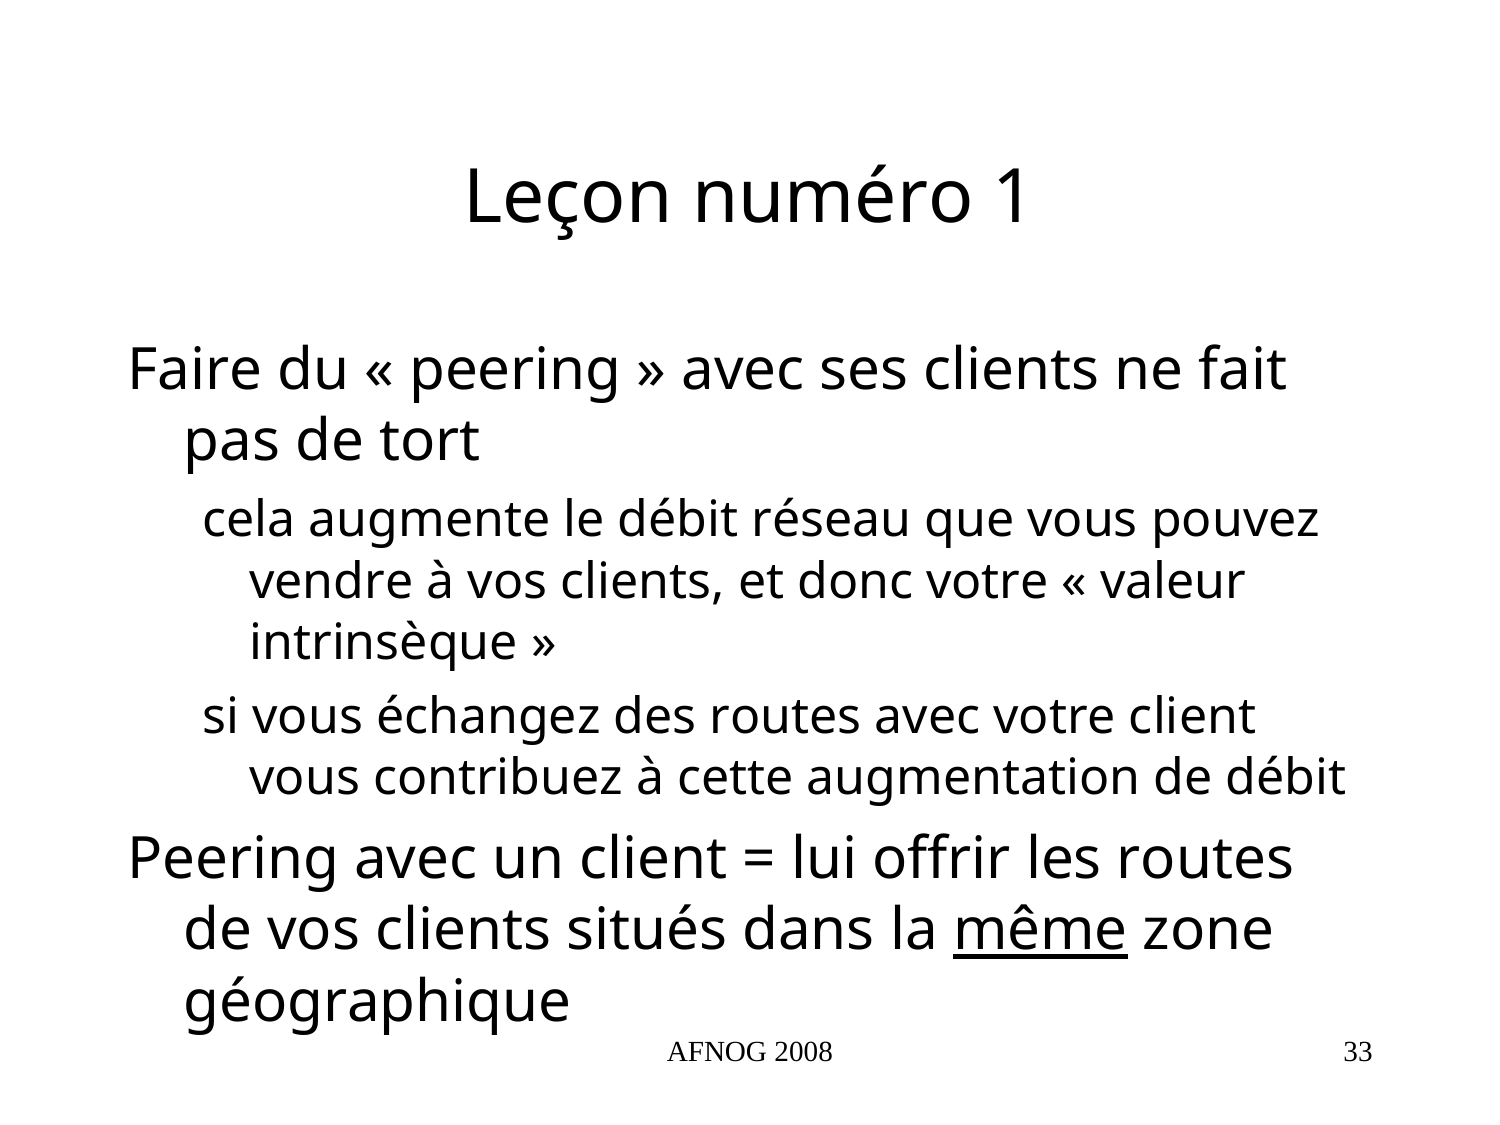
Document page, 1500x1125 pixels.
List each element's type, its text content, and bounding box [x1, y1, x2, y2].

text_box <number> [1074, 1025, 1388, 1101]
list Faire du « peering » avec ses clients ne fait pas de tort cela augmente le débit réseau que vous pouvez vendre à vos clients, et donc votre « valeur intrinsèque » si vous échangez des routes avec votre client vous contribuez à cette augmentation de débit Peering avec un client = lui offrir les routes de vos clients situés dans la même zone géographique [112, 324, 1388, 1001]
title Leçon numéro 1 [112, 99, 1388, 288]
text_box AFNOG 2008 [512, 1025, 988, 1101]
